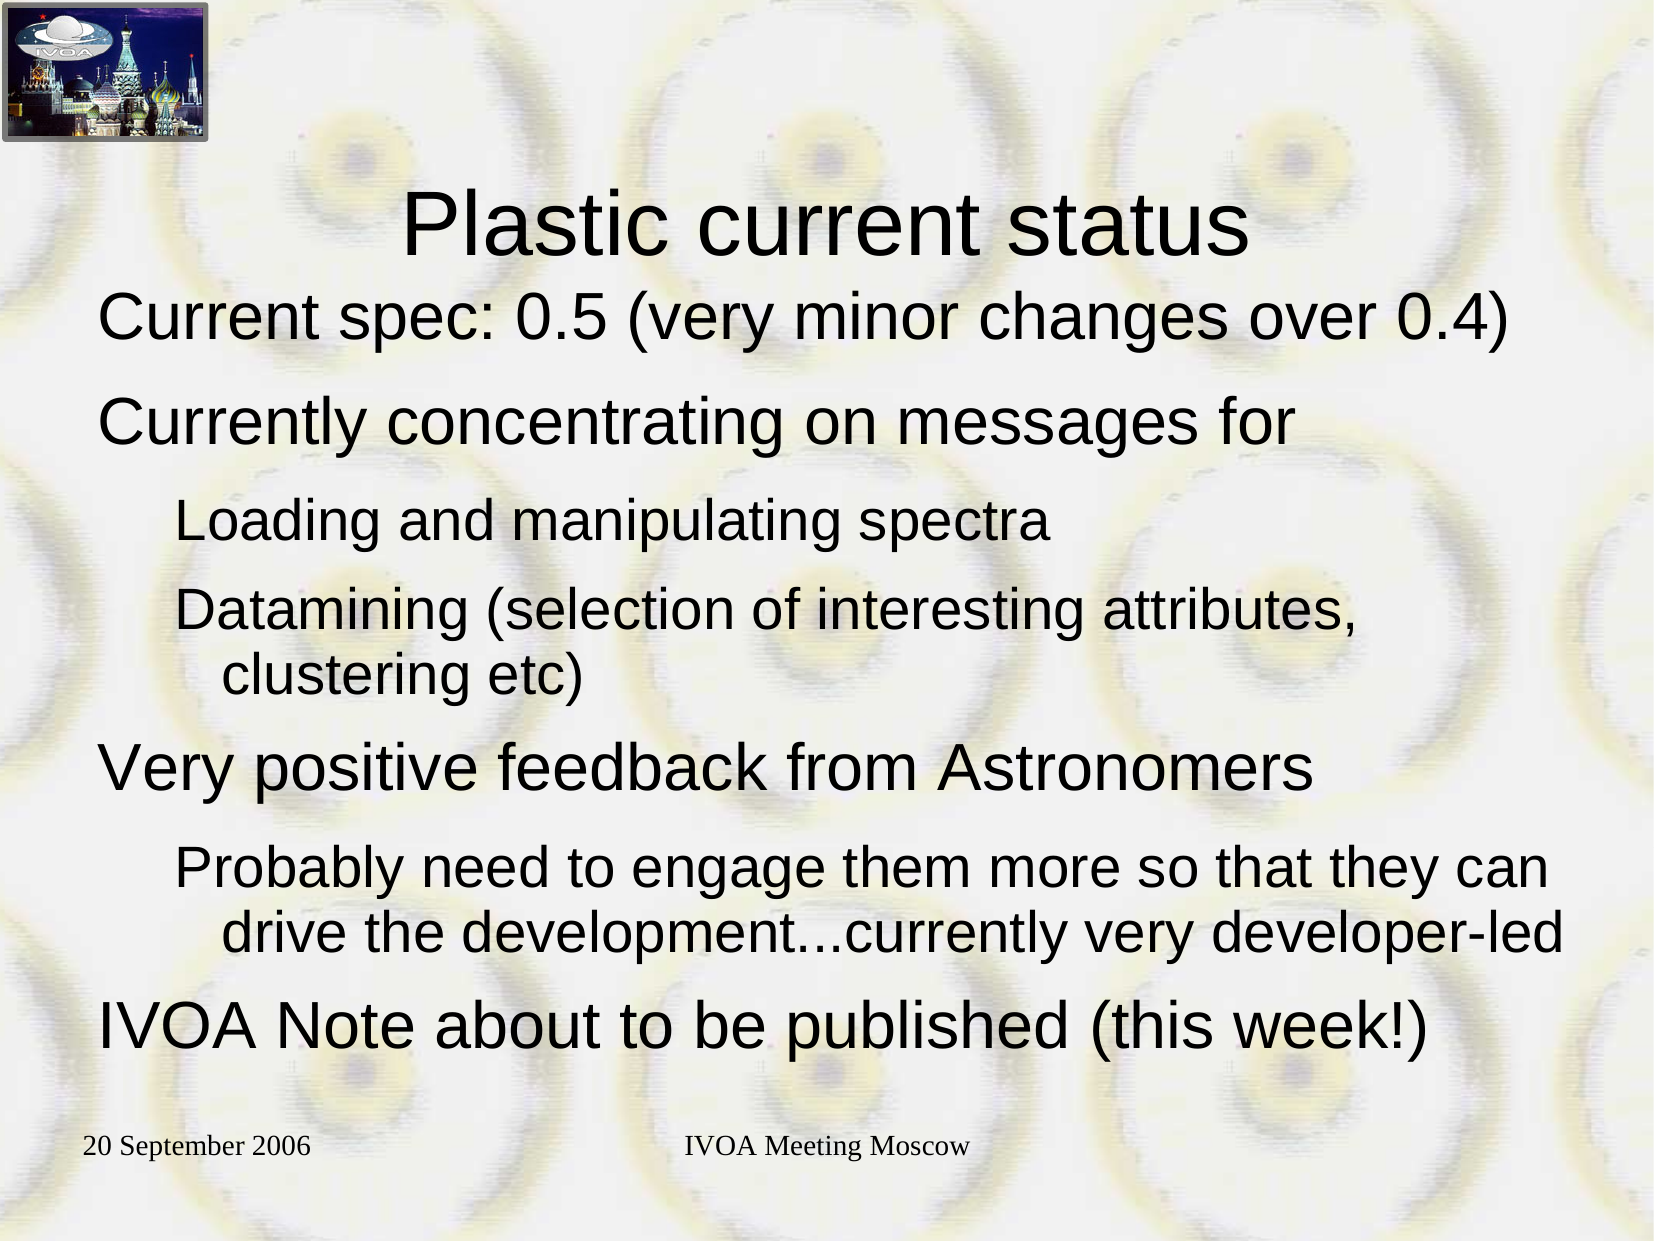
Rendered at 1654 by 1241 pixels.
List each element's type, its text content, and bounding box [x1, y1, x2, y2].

list Current spec: 0.5 (very minor changes over 0.4) Currently concentrating on messages for Loading and manipulating spectra Datamining (selection of interesting attributes, clustering etc) Very positive feedback from Astronomers Probably need to engage them more so that they can drive the development...currently very developer-led IVOA Note about to be published (this week!) [80, 279, 1569, 1127]
picture [0, 0, 1654, 1241]
title Plastic current status [82, 120, 1571, 328]
